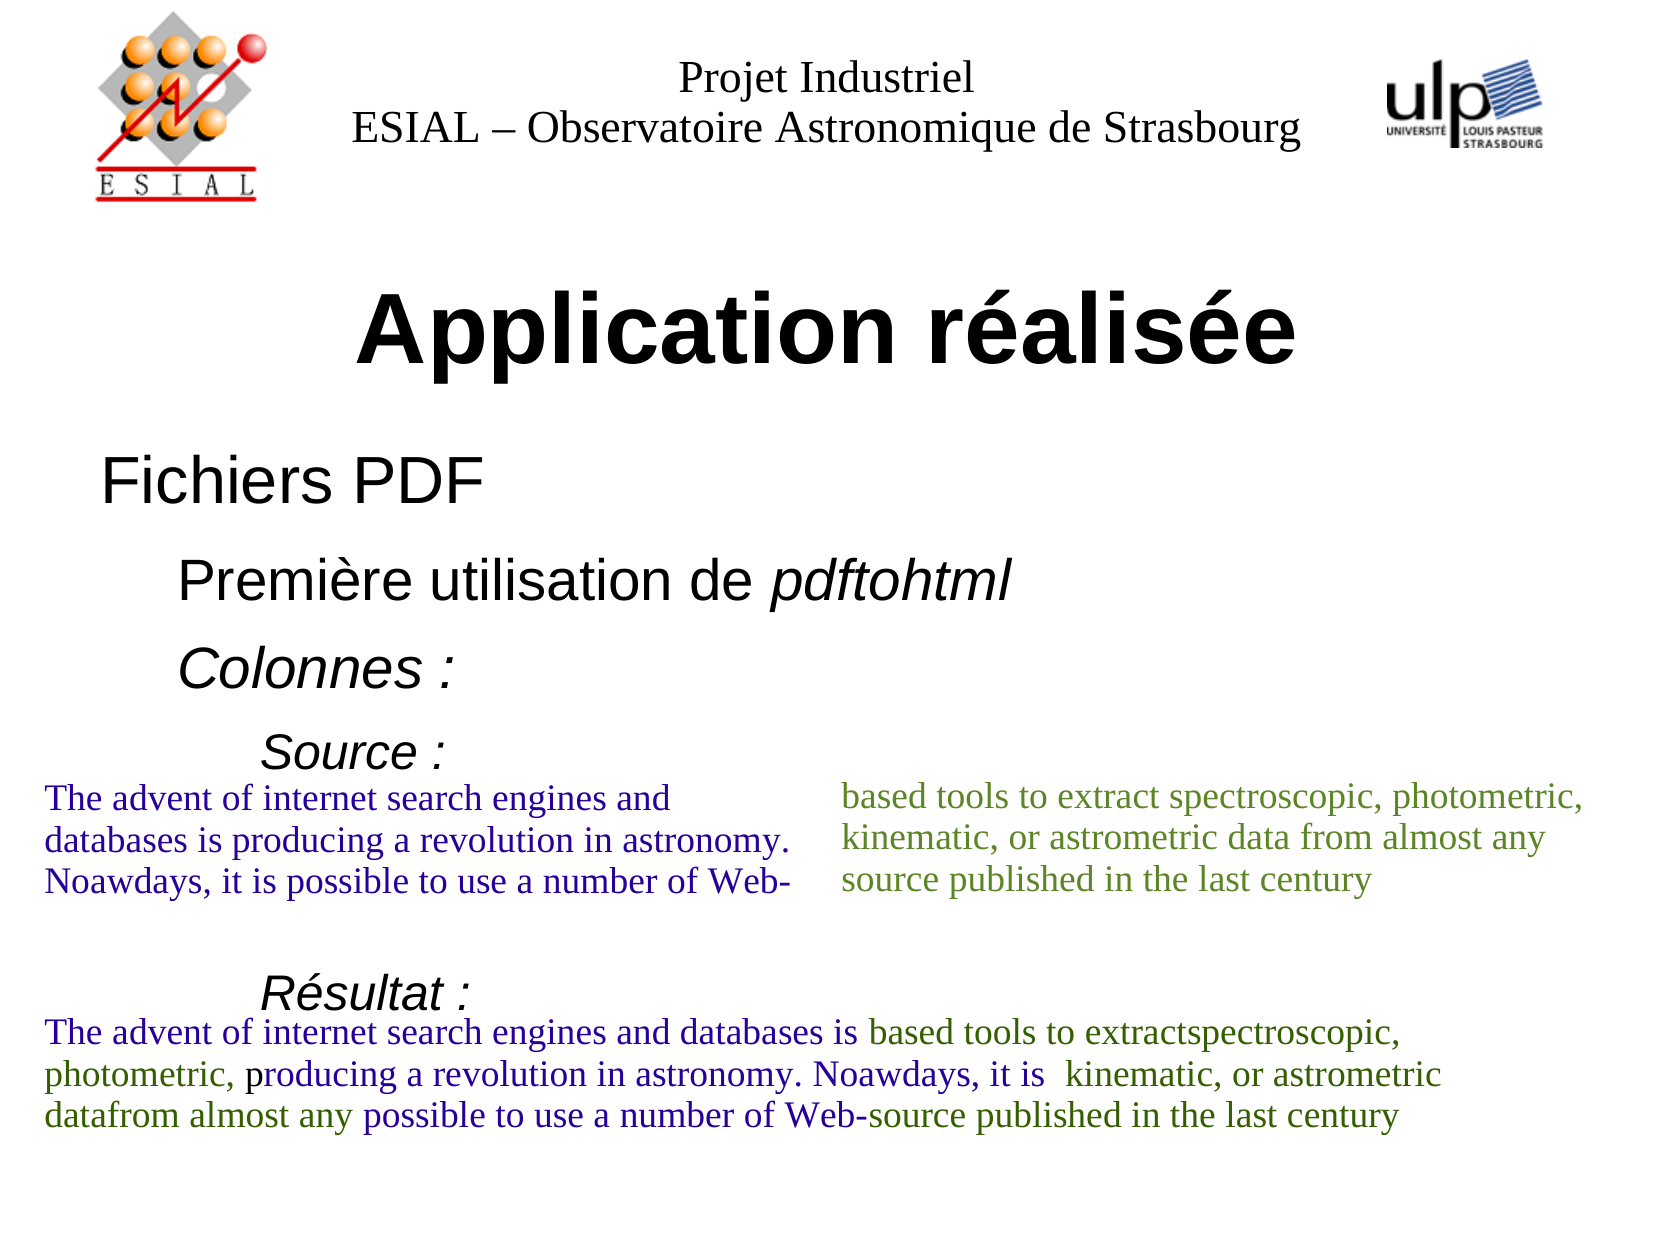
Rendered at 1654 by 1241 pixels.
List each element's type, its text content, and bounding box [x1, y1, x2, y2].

title Projet Industriel ESIAL – Observatoire Astronomique de Strasbourg [82, 49, 1571, 257]
list Fichiers PDF Première utilisation de pdftohtml Colonnes : Source : Résultat : [82, 442, 1571, 769]
picture [88, 6, 273, 49]
text_box The advent of internet search engines and databases is based tools to extractspectroscopic, photometric, producing a revolution in astronomy. Noawdays, it is kinematic, or astrometric datafrom almost any possible to use a number of Web-source published in the last century [29, 1003, 1595, 1147]
text_box based tools to extract spectroscopic, photometric, kinematic, or astrometric data from almost any source published in the last century [826, 767, 1625, 943]
text_box The advent of internet search engines and databases is producing a revolution in astronomy. Noawdays, it is possible to use a number of Web- [29, 769, 827, 945]
list Fichiers PDF Première utilisation de pdftohtml Colonnes : Source : Résultat : [82, 943, 1571, 1003]
text_box Application réalisée [265, 265, 1388, 414]
